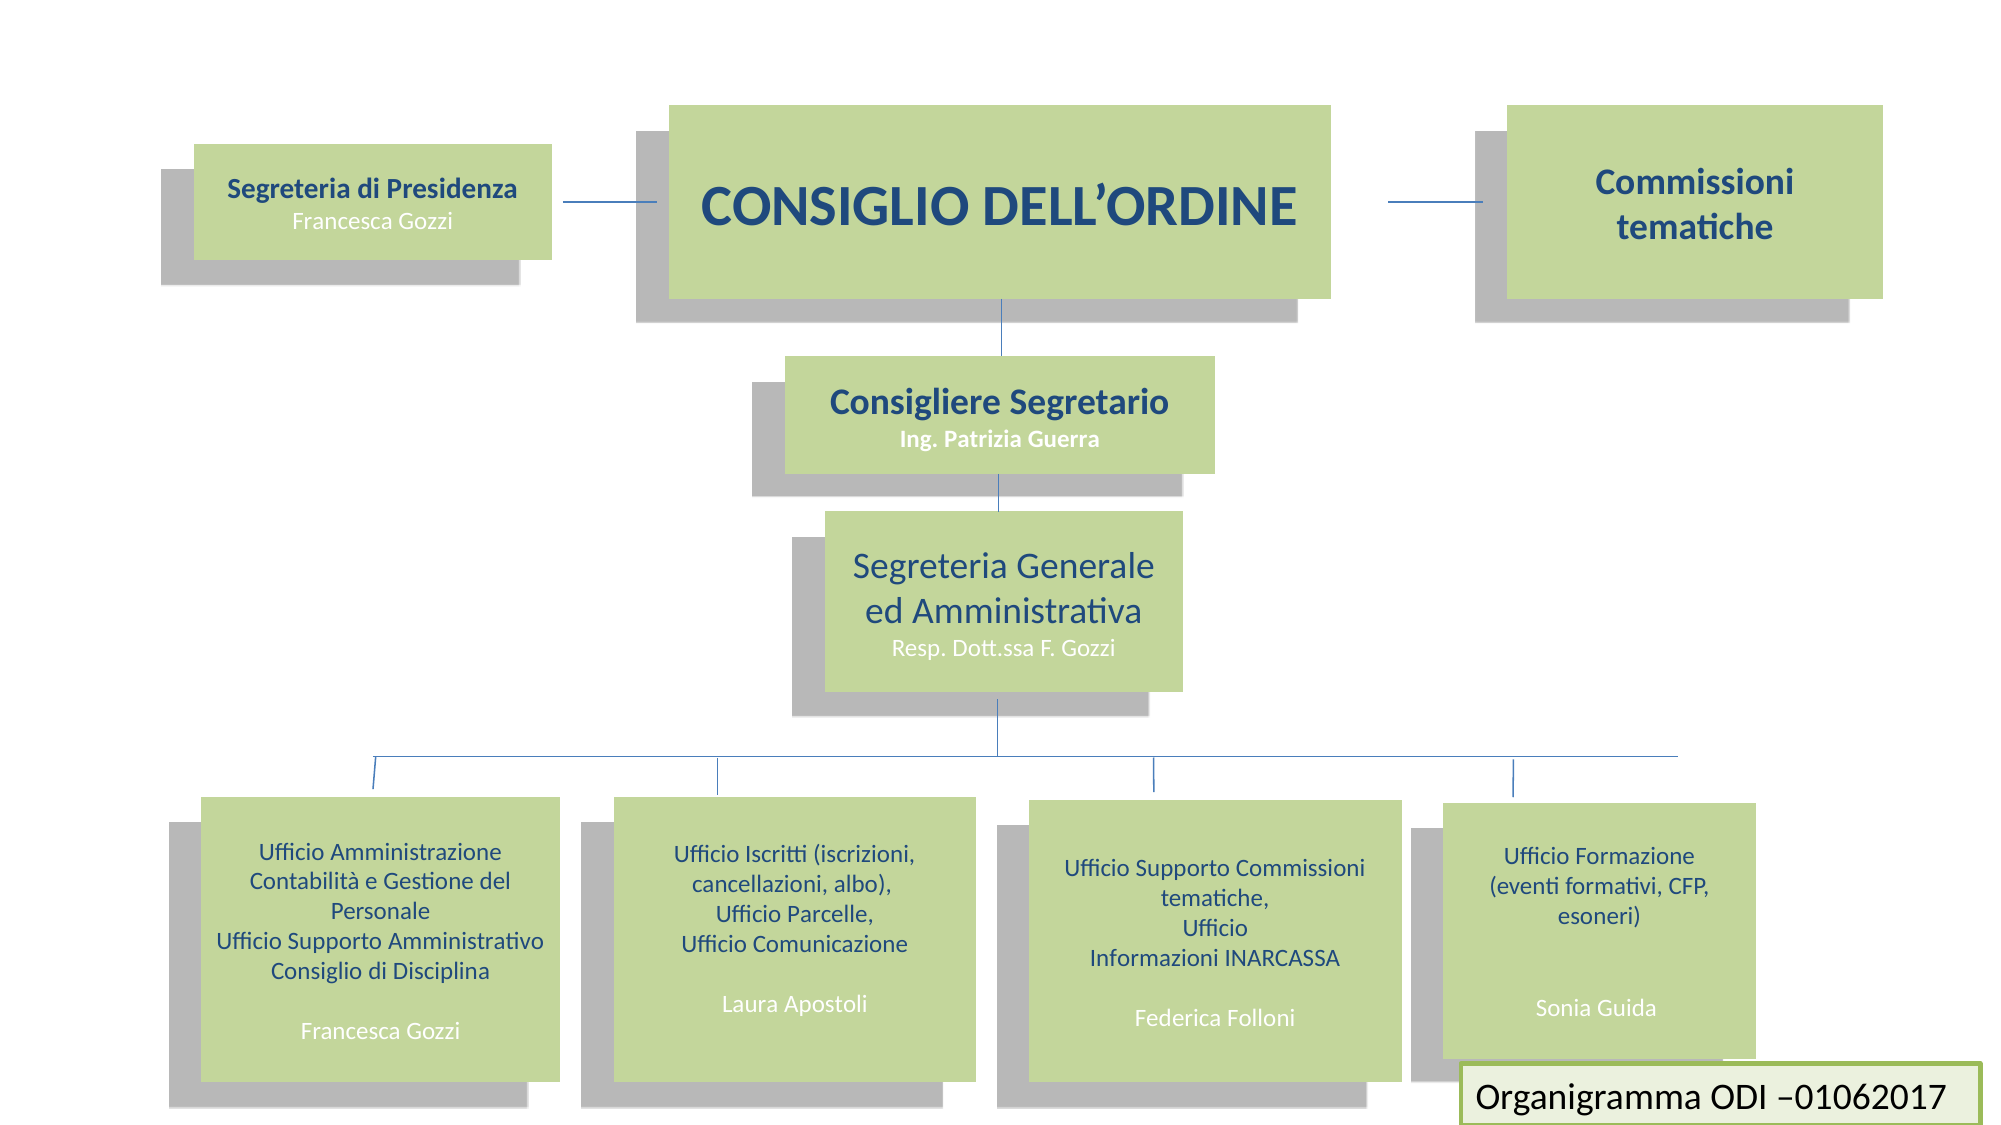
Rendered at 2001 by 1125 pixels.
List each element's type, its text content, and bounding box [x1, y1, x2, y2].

text_box Consiglio dell’Ordine [669, 105, 1331, 299]
text_box Segreteria di Presidenza Francesca Gozzi [194, 144, 552, 260]
text_box Commissioni tematiche [1507, 105, 1883, 299]
text_box Segreteria Generale ed Amministrativa Resp. Dott.ssa F. Gozzi [825, 511, 1183, 692]
text_box Consigliere Segretario Ing. Patrizia Guerra [785, 356, 1215, 474]
text_box Organigramma ODI –01062017 [1461, 1063, 1980, 1125]
text_box Ufficio Formazione (eventi formativi, CFP, esoneri) Sonia Guida [1443, 803, 1756, 1059]
text_box Ufficio Iscritti (iscrizioni, cancellazioni, albo), Ufficio Parcelle, Ufficio Comunicazione Laura Apostoli [614, 797, 976, 1082]
text_box Ufficio Supporto Commissioni tematiche, Ufficio Informazioni INARCASSA Federica Folloni [1029, 800, 1402, 1082]
text_box Ufficio Amministrazione Contabilità e Gestione del Personale Ufficio Supporto Amministrativo Consiglio di Disciplina Francesca Gozzi [201, 797, 560, 1082]
